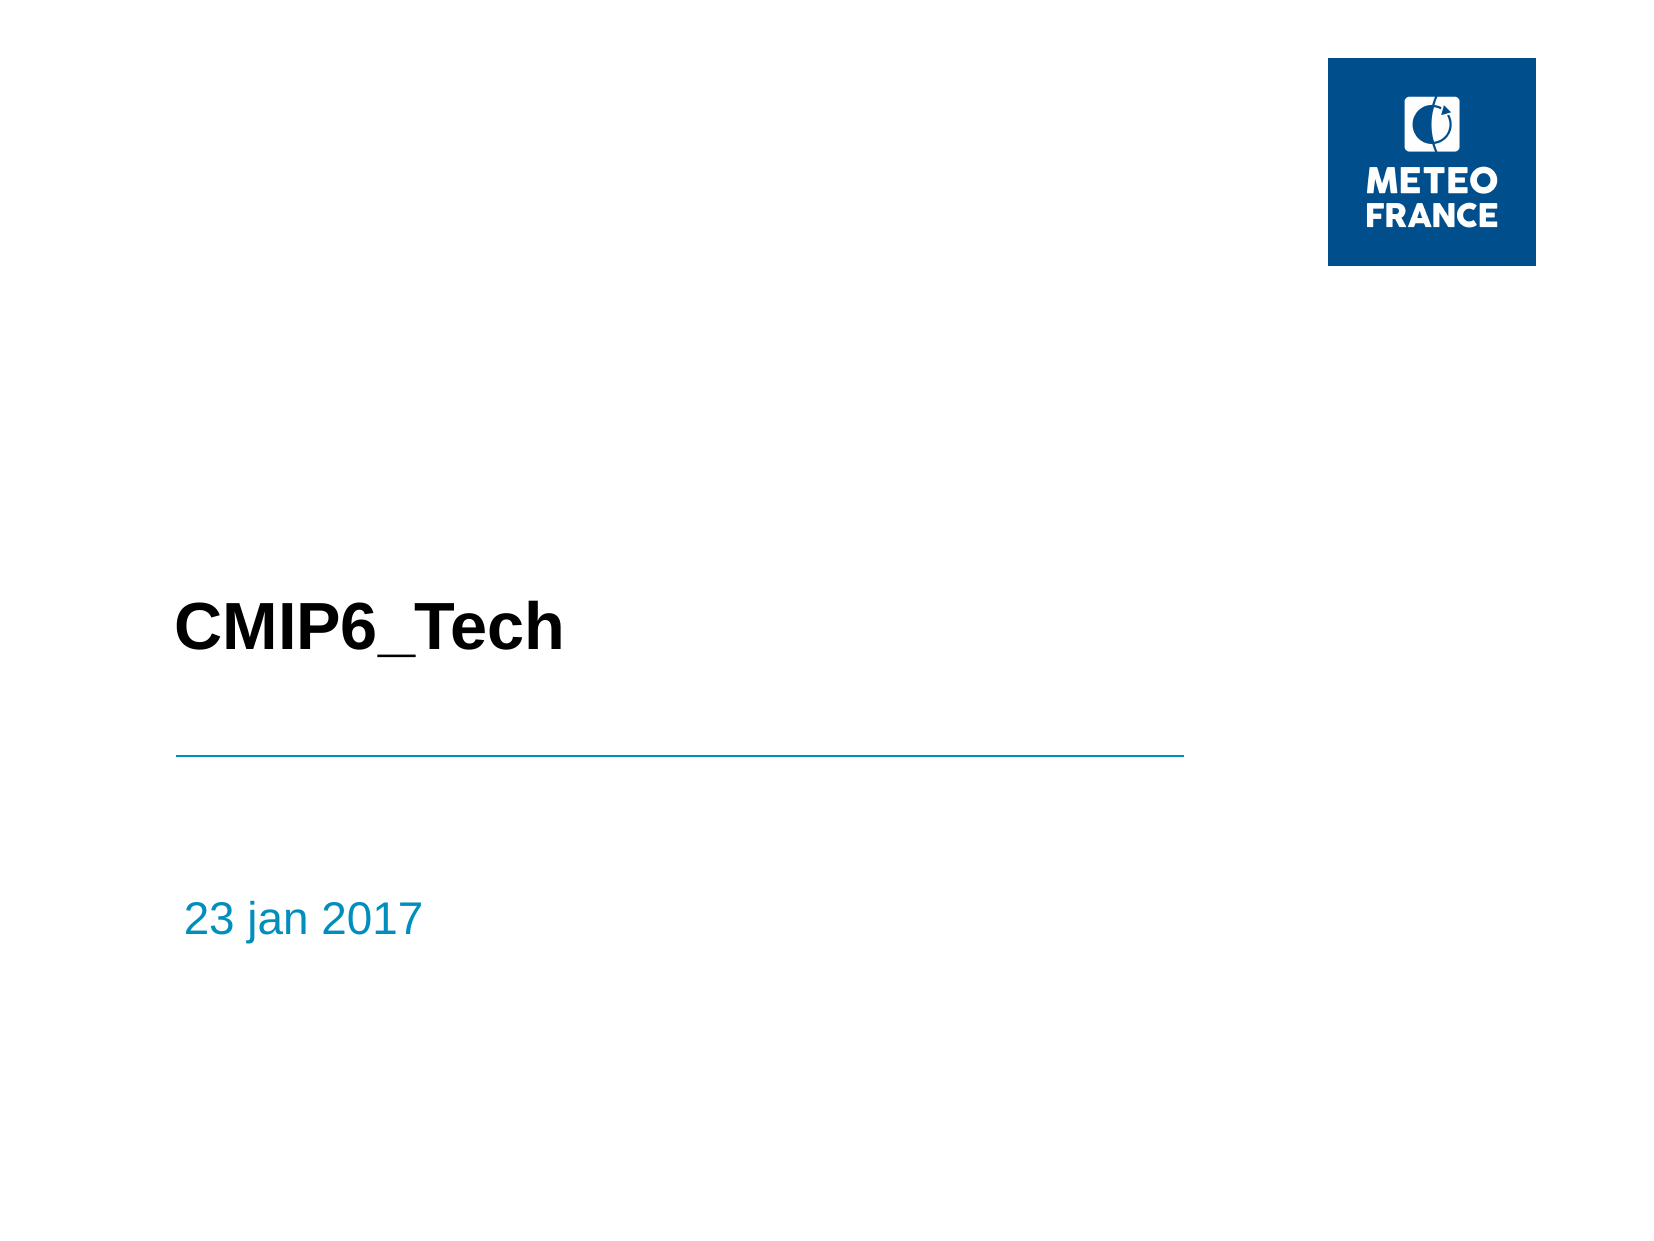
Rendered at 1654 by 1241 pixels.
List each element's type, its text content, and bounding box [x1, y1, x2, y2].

picture [1328, 58, 1536, 266]
title CMIP6_Tech [174, 513, 1518, 739]
title 23 jan 2017 [183, 813, 1542, 973]
